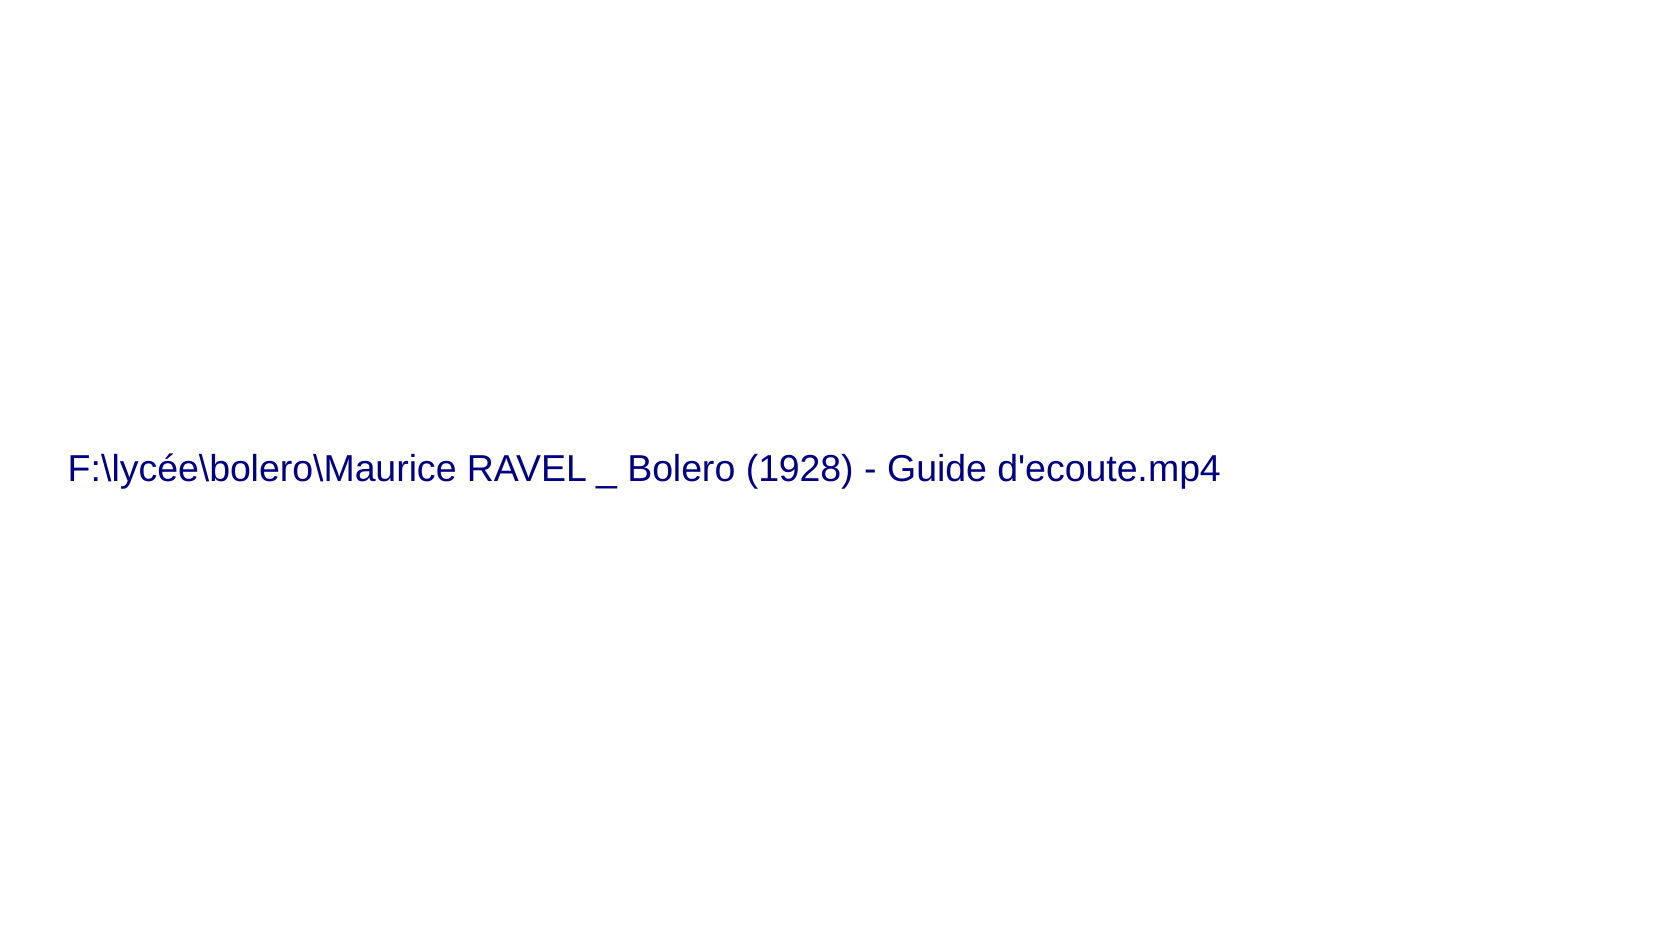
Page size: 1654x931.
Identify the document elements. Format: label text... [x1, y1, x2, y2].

text_box F:\lycée\bolero\Maurice RAVEL _ Bolero (1928) - Guide d'ecoute.mp4 [52, 439, 1553, 511]
